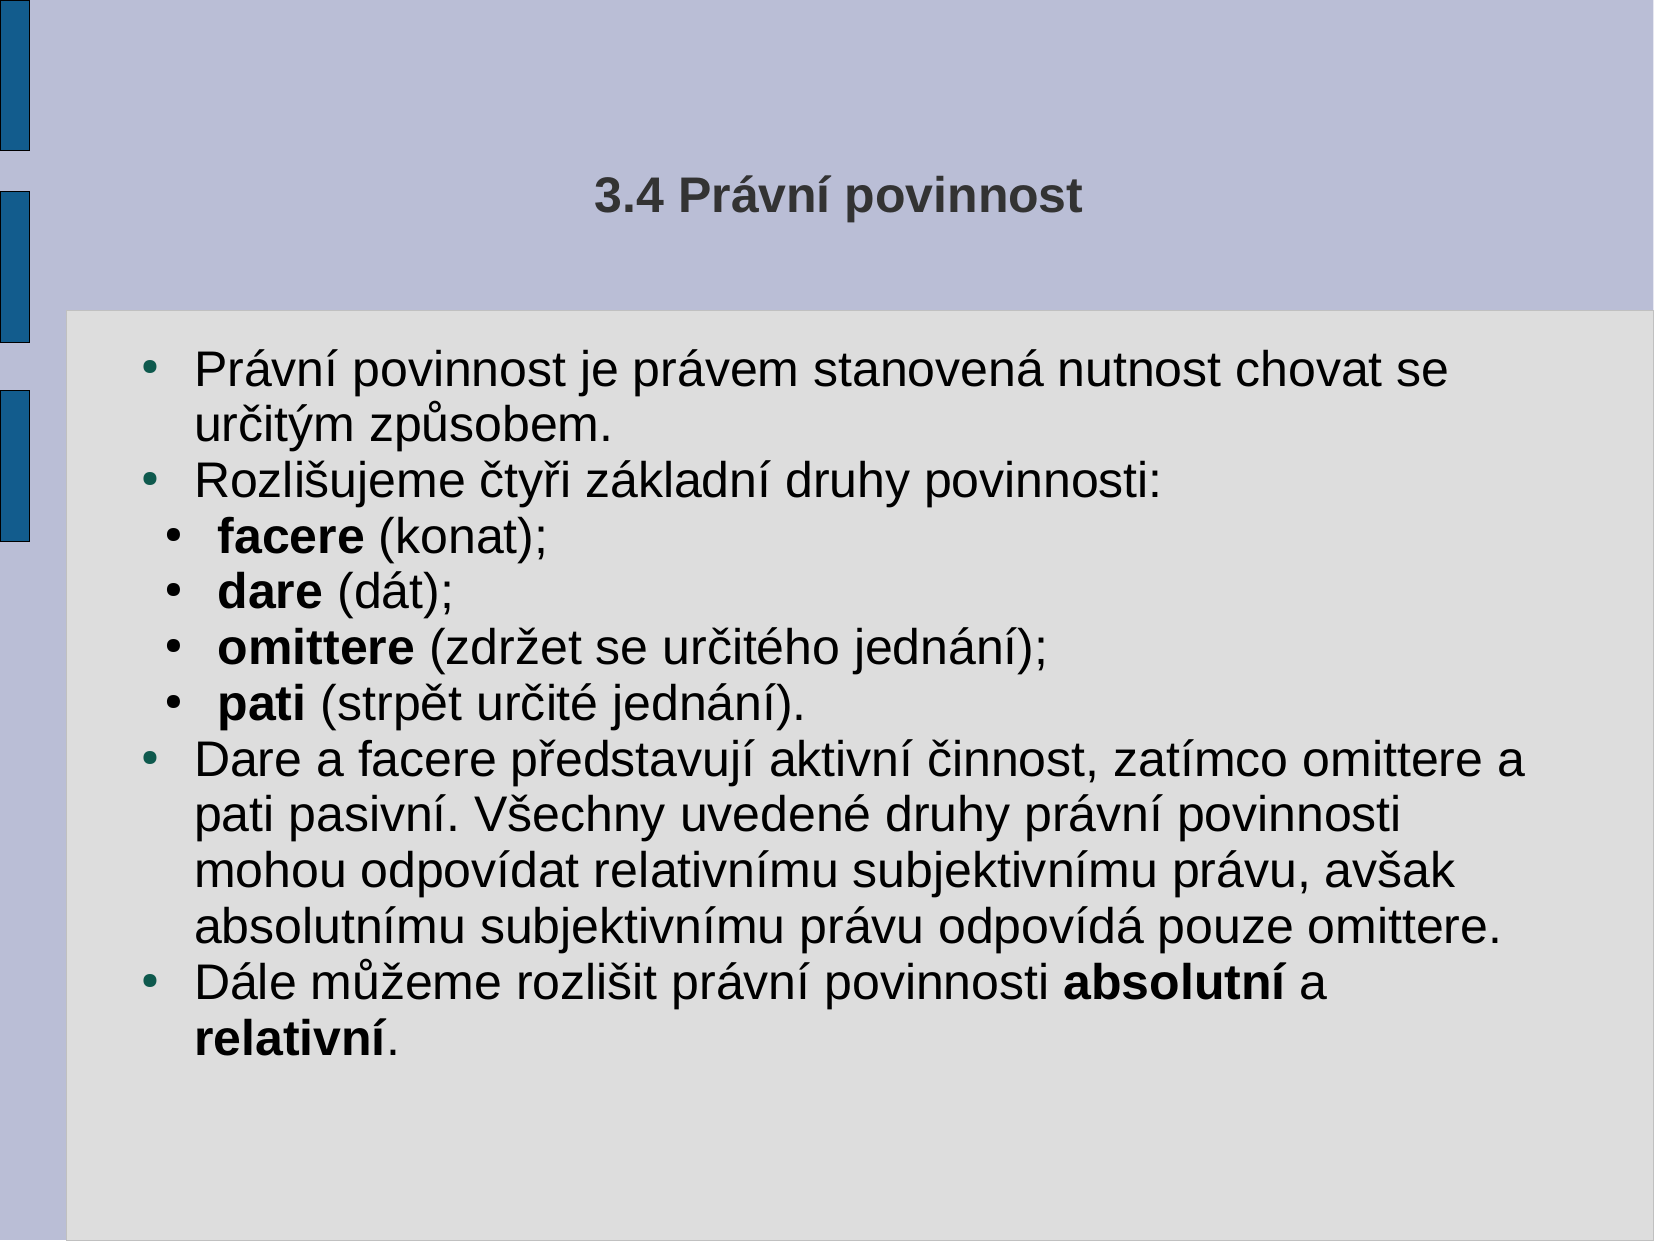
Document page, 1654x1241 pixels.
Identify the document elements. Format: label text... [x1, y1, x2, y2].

title 3.4 Právní povinnost [121, 91, 1534, 299]
list Právní povinnost je právem stanovená nutnost chovat se určitým způsobem. Rozlišujeme čtyři základní druhy povinnosti: facere (konat); dare (dát); omittere (zdržet se určitého jednání); pati (strpět určité jednání). Dare a facere představují aktivní činnost, zatímco omittere a pati pasivní. Všechny uvedené druhy právní povinnosti mohou odpovídat relativnímu subjektivnímu právu, avšak absolutnímu subjektivnímu právu odpovídá pouze omittere. Dále můžeme rozlišit právní povinnosti absolutní a relativní. [123, 340, 1536, 1123]
